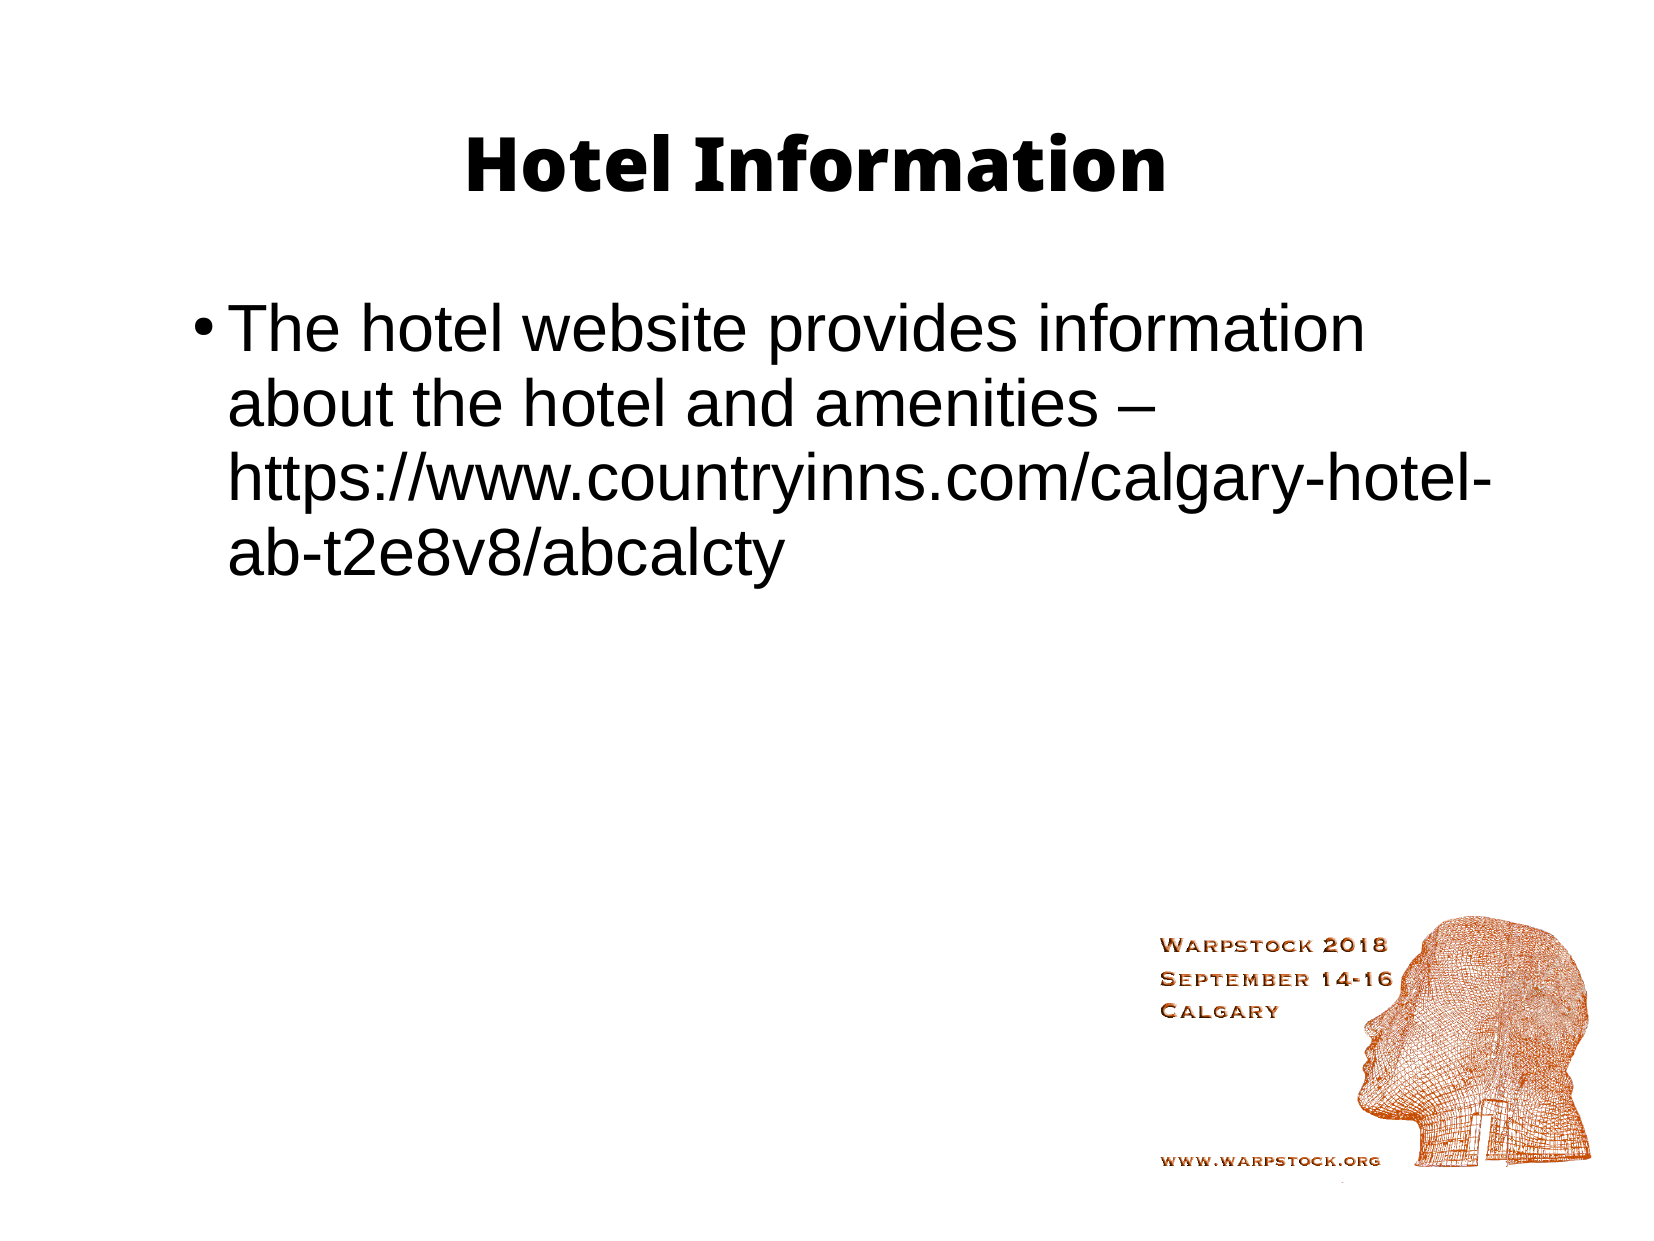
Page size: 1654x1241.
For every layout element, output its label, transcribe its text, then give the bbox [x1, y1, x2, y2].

picture [1145, 909, 1604, 1183]
text_box Hotel Information [448, 103, 1217, 225]
text_box The hotel website provides information about the hotel and amenities – https://www.countryinns.com/calgary-hotel-ab-t2e8v8/abcalcty [177, 283, 1536, 656]
